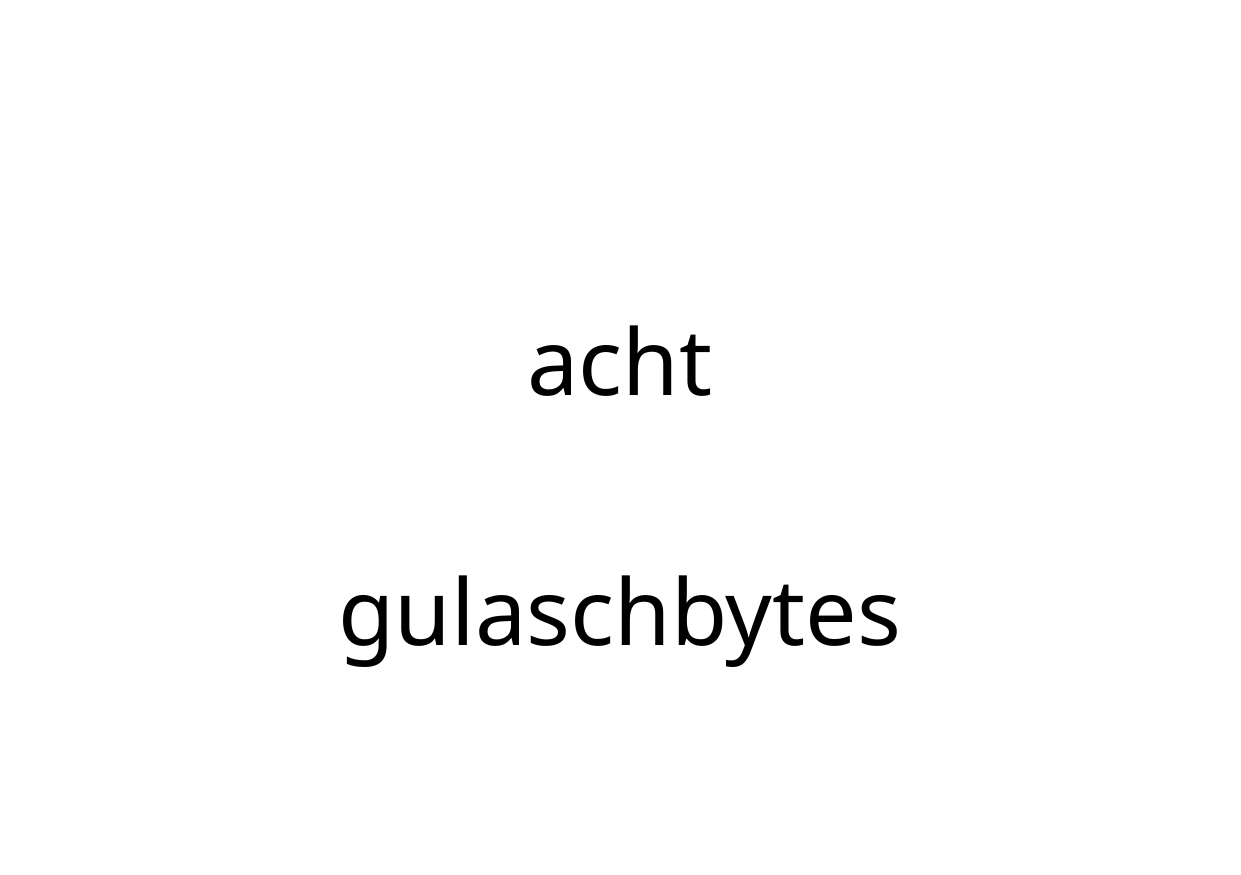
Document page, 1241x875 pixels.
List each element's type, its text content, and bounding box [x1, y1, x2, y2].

subtitle acht gulaschbytes [115, 235, 1125, 735]
